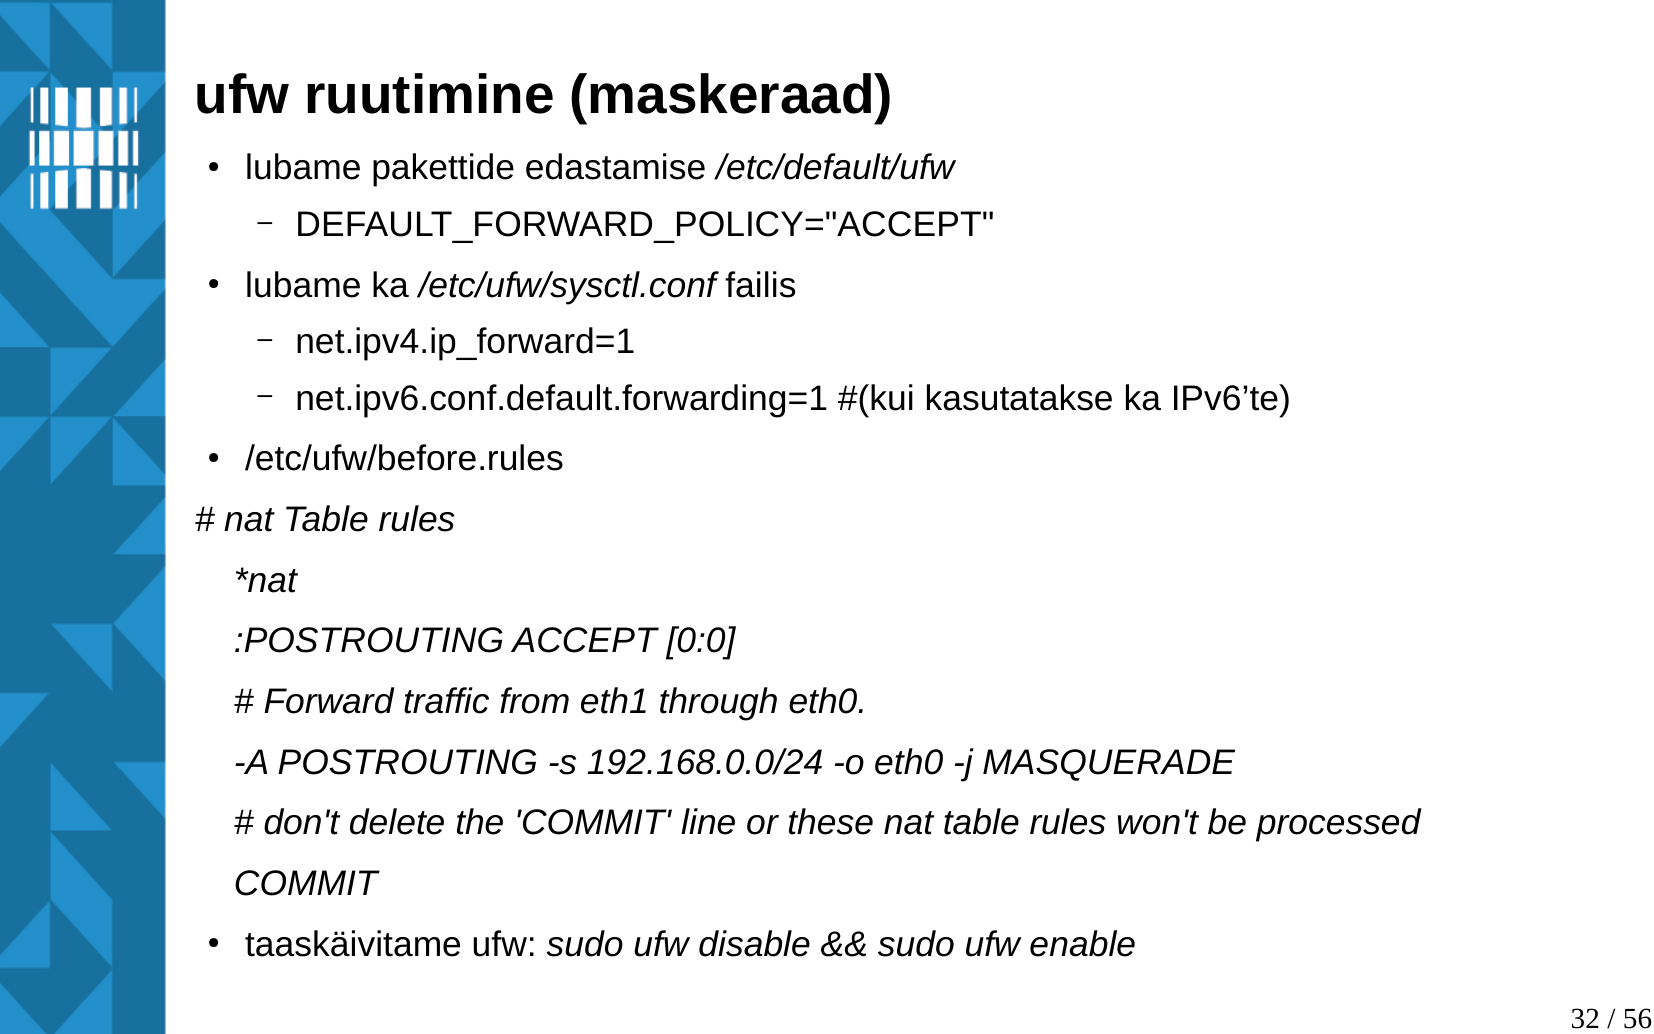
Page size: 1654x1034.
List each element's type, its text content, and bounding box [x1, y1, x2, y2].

title ufw ruutimine (maskeraad) [194, 41, 1595, 147]
list lubame pakettide edastamise /etc/default/ufw DEFAULT_FORWARD_POLICY="ACCEPT" lubame ka /etc/ufw/sysctl.conf failis net.ipv4.ip_forward=1 net.ipv6.conf.default.forwarding=1 #(kui kasutatakse ka IPv6’te) /etc/ufw/before.rules # nat Table rules *nat :POSTROUTING ACCEPT [0:0] # Forward traffic from eth1 through eth0. -A POSTROUTING -s 192.168.0.0/24 -o eth0 -j MASQUERADE # don't delete the 'COMMIT' line or these nat table rules won't be processed COMMIT taaskäivitame ufw: sudo ufw disable && sudo ufw enable [194, 147, 1595, 975]
